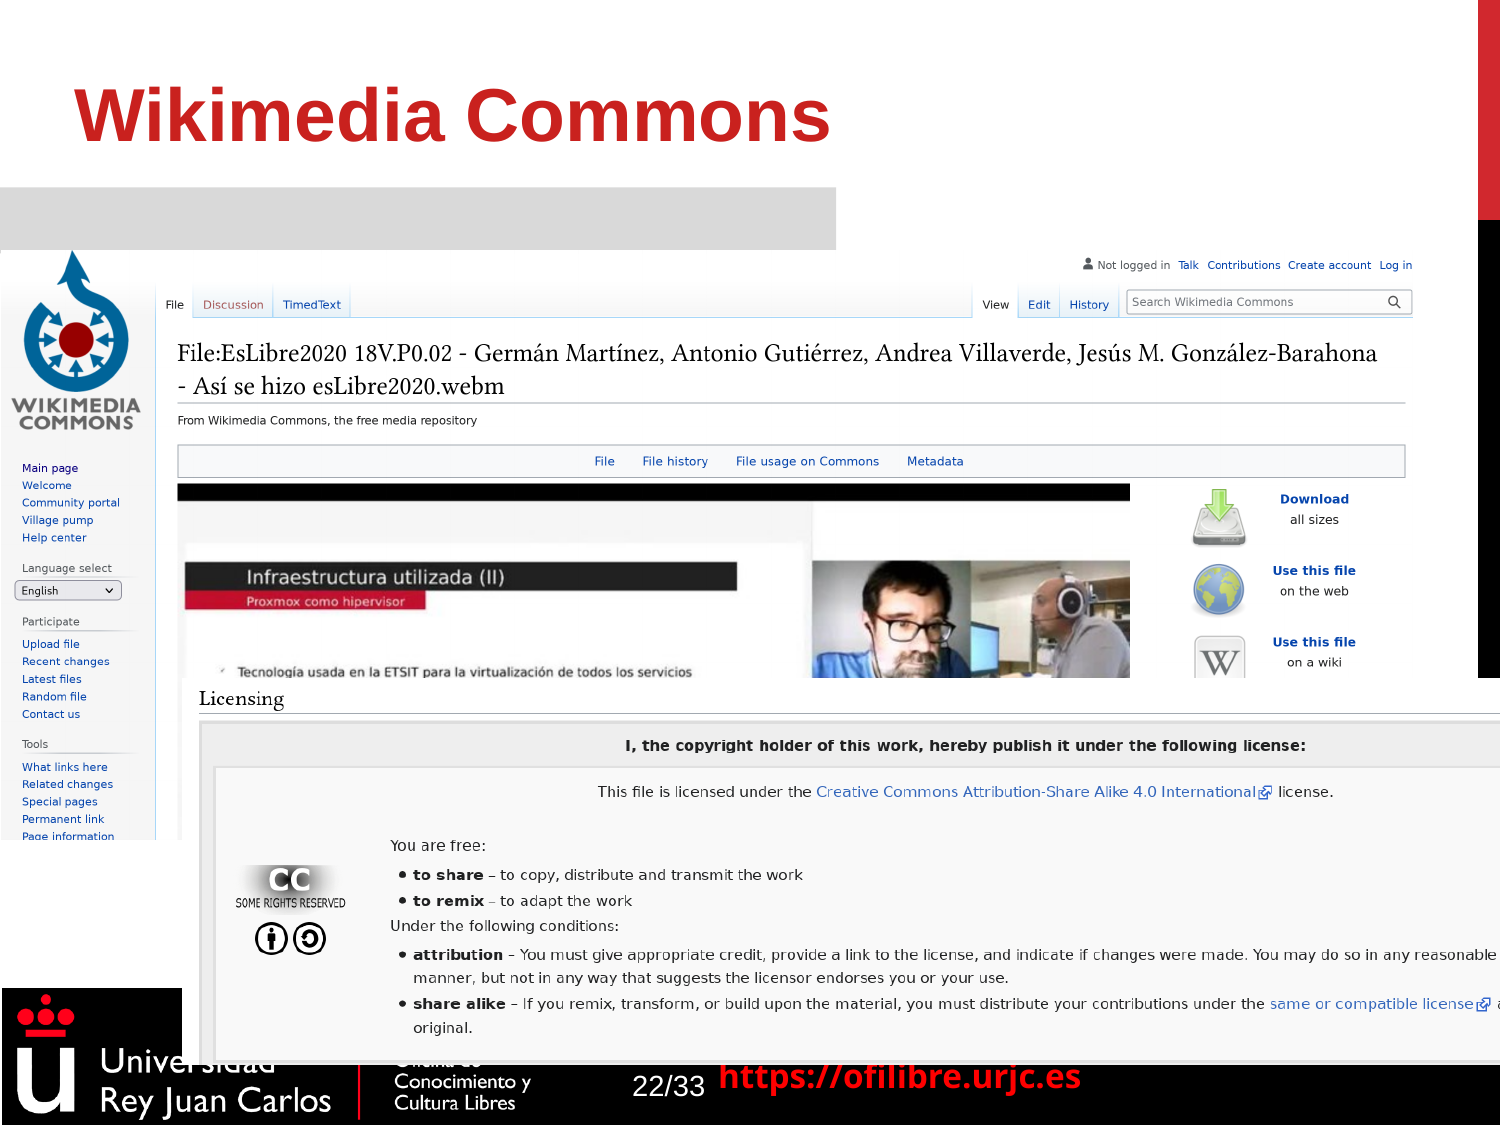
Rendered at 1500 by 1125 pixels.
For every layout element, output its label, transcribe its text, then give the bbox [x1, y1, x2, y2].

picture [1, 250, 1500, 1120]
text_box Wikimedia Commons [60, 66, 991, 249]
title [75, 7, 1425, 196]
